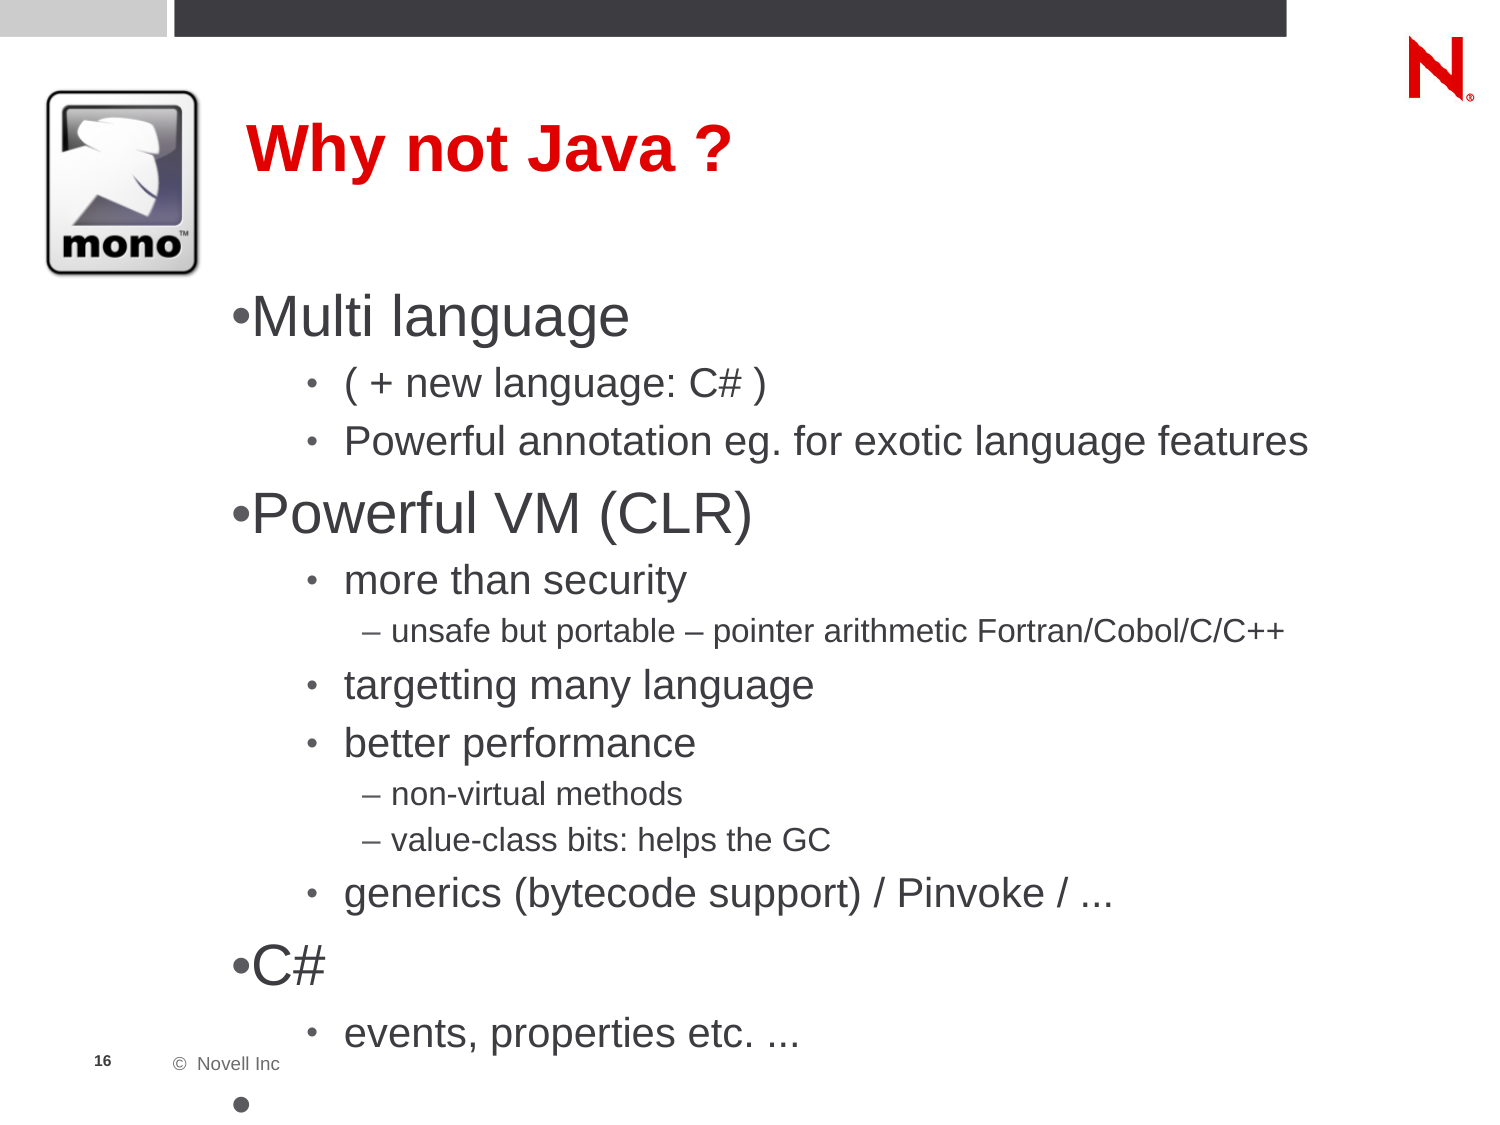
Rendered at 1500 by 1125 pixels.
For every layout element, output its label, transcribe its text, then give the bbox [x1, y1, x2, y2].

title Why not Java ? [245, 68, 1409, 231]
list Multi language ( + new language: C# ) Powerful annotation eg. for exotic language features Powerful VM (CLR) more than security unsafe but portable – pointer arithmetic Fortran/Cobol/C/C++ targetting many language better performance non-virtual methods value-class bits: helps the GC generics (bytecode support) / Pinvoke / ... C# events, properties etc. ... [231, 267, 1444, 1121]
picture [1404, 32, 1477, 105]
picture [44, 88, 202, 279]
